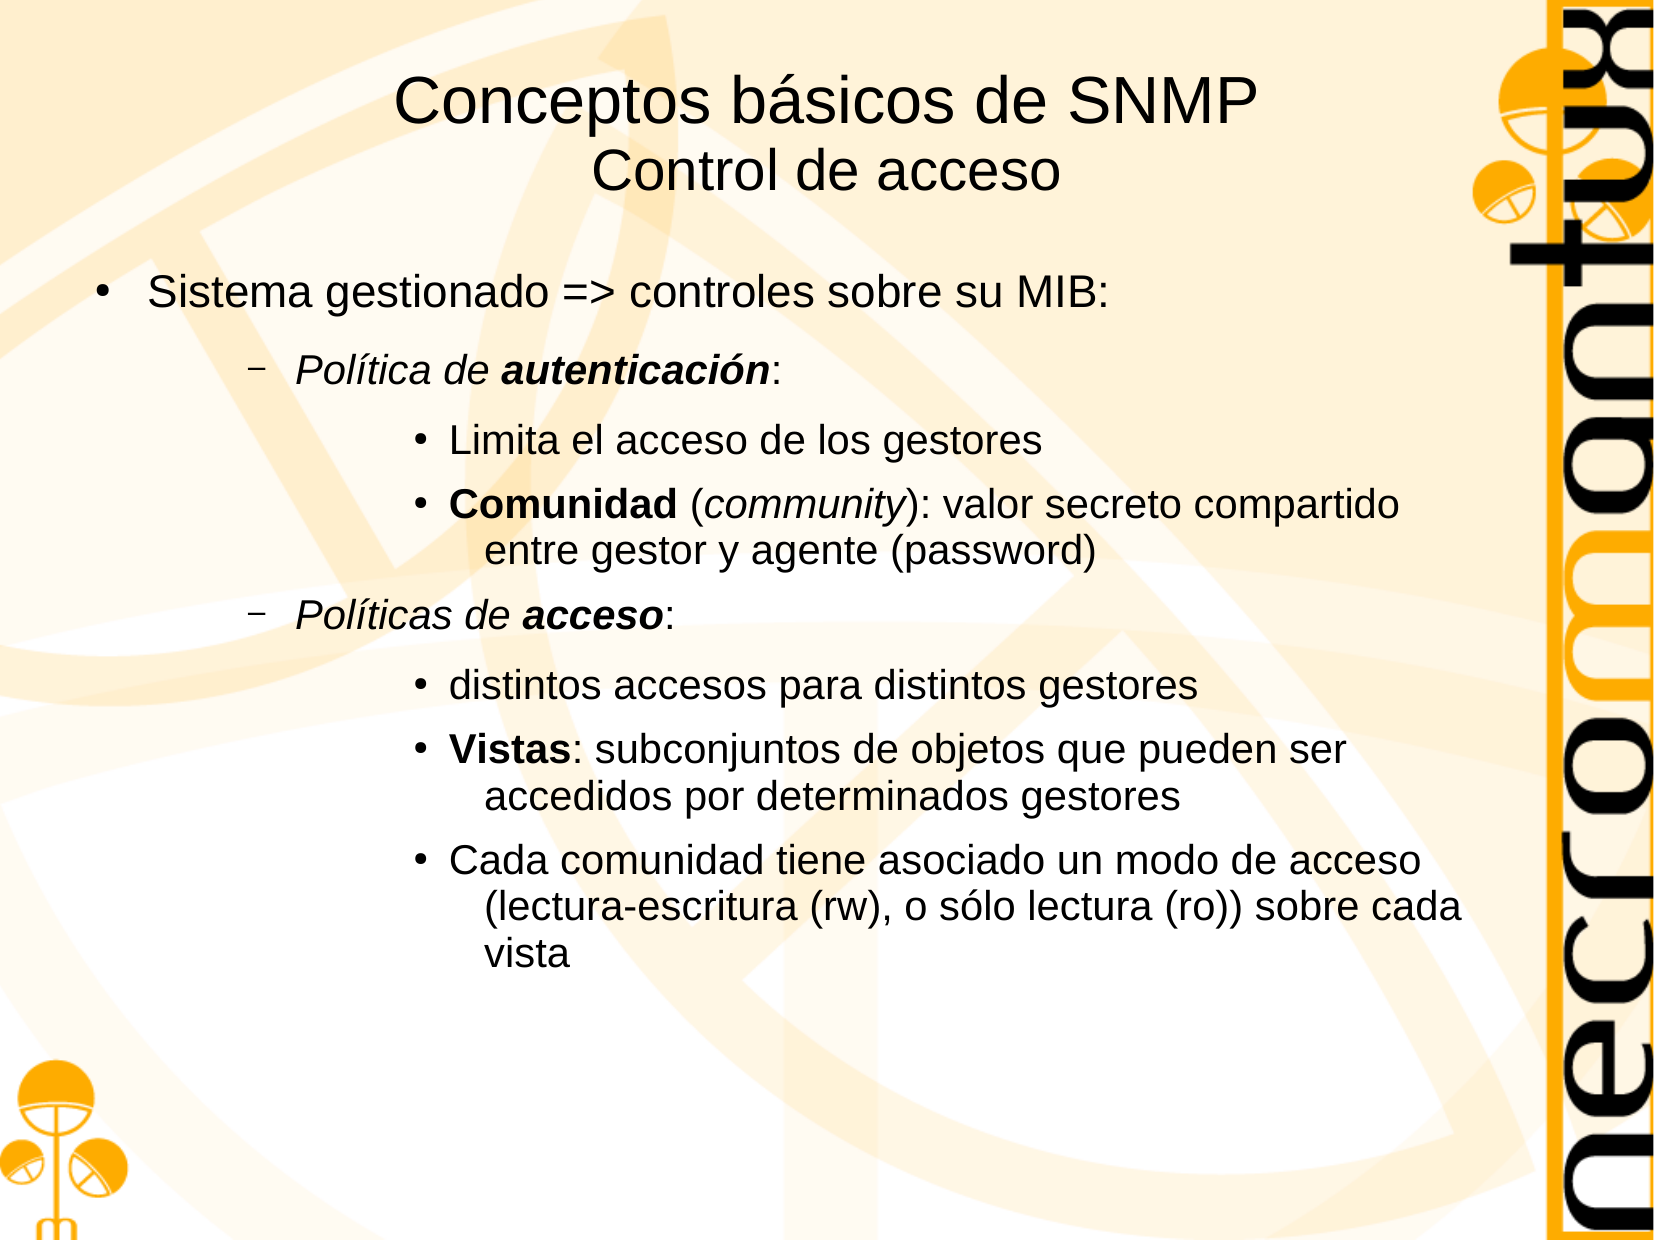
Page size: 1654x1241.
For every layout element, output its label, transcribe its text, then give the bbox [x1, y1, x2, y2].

picture [0, 0, 1654, 1240]
list Sistema gestionado => controles sobre su MIB: Política de autenticación: Limita el acceso de los gestores Comunidad (community): valor secreto compartido entre gestor y agente (password) Políticas de acceso: distintos accesos para distintos gestores Vistas: subconjuntos de objetos que pueden ser accedidos por determinados gestores Cada comunidad tiene asociado un modo de acceso (lectura-escritura (rw), o sólo lectura (ro)) sobre cada vista [59, 265, 1506, 1000]
title Conceptos básicos de SNMP Control de acceso [82, 54, 1571, 211]
